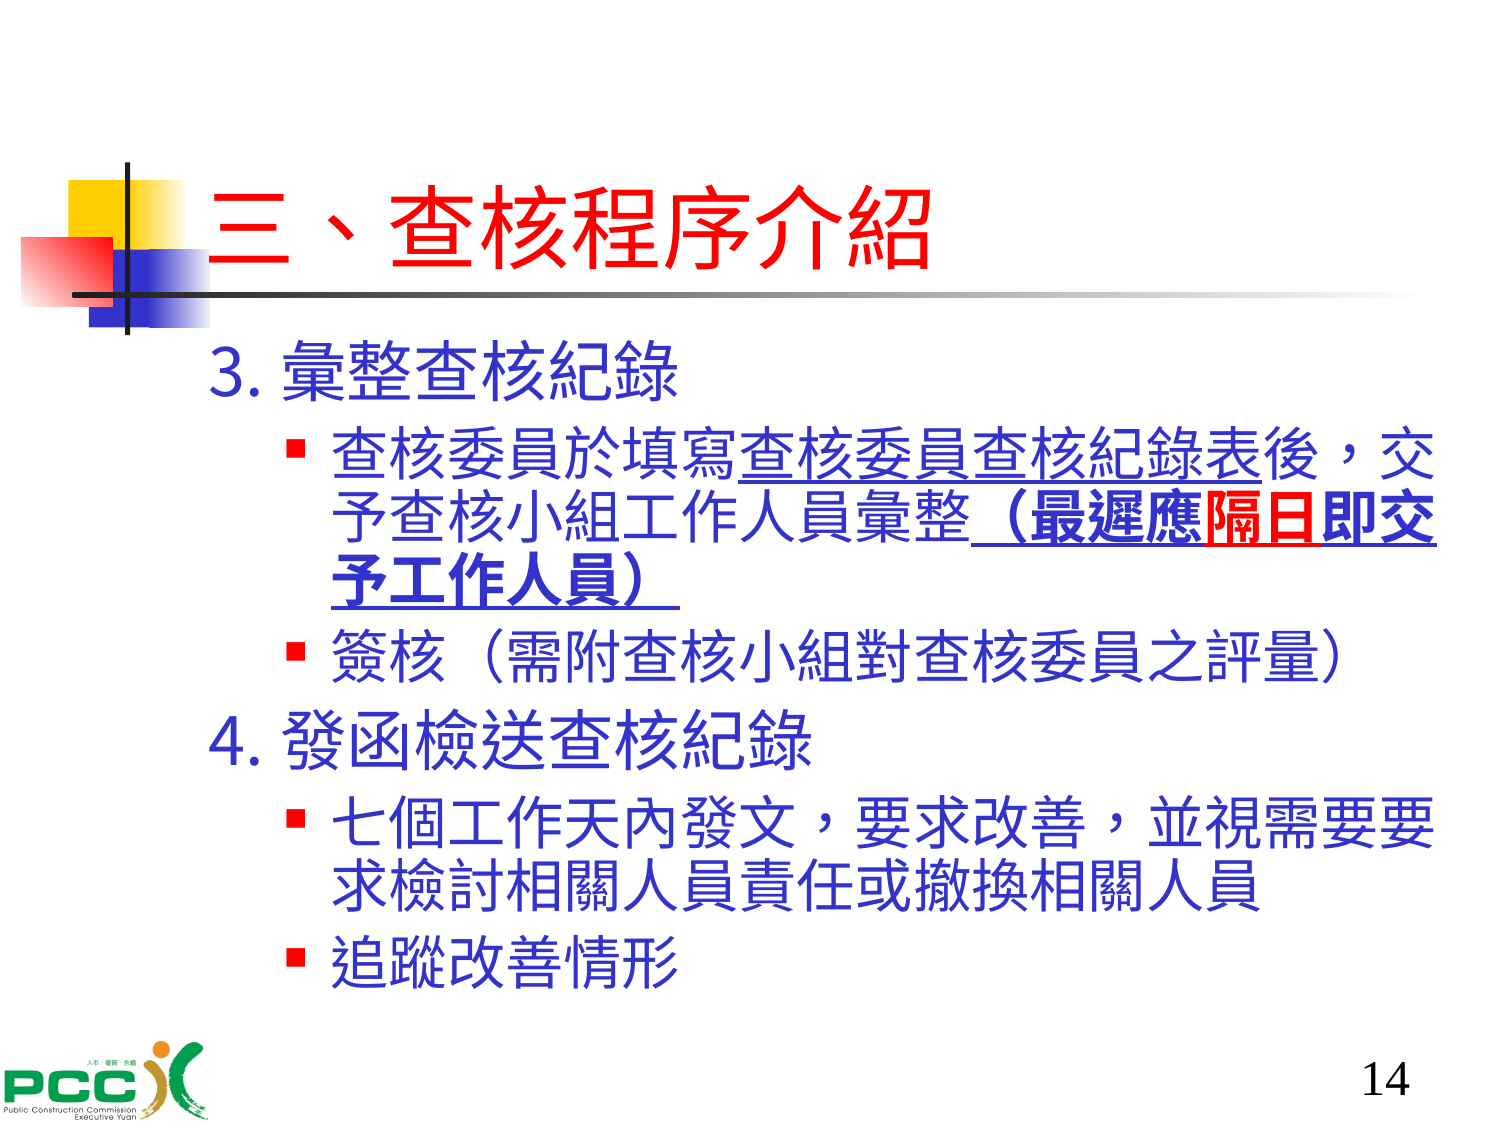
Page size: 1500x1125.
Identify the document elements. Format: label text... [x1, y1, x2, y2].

list 3.彙整查核紀錄 查核委員於填寫查核委員查核紀錄表後，交予查核小組工作人員彙整（最遲應隔日即交予工作人員） 簽核（需附查核小組對查核委員之評量） 4.發函檢送查核紀錄 七個工作天內發文，要求改善，並視需要要求檢討相關人員責任或撤換相關人員 追蹤改善情形 [193, 331, 1469, 1007]
picture [0, 1037, 226, 1125]
title 三、查核程序介紹 [188, 101, 1468, 289]
